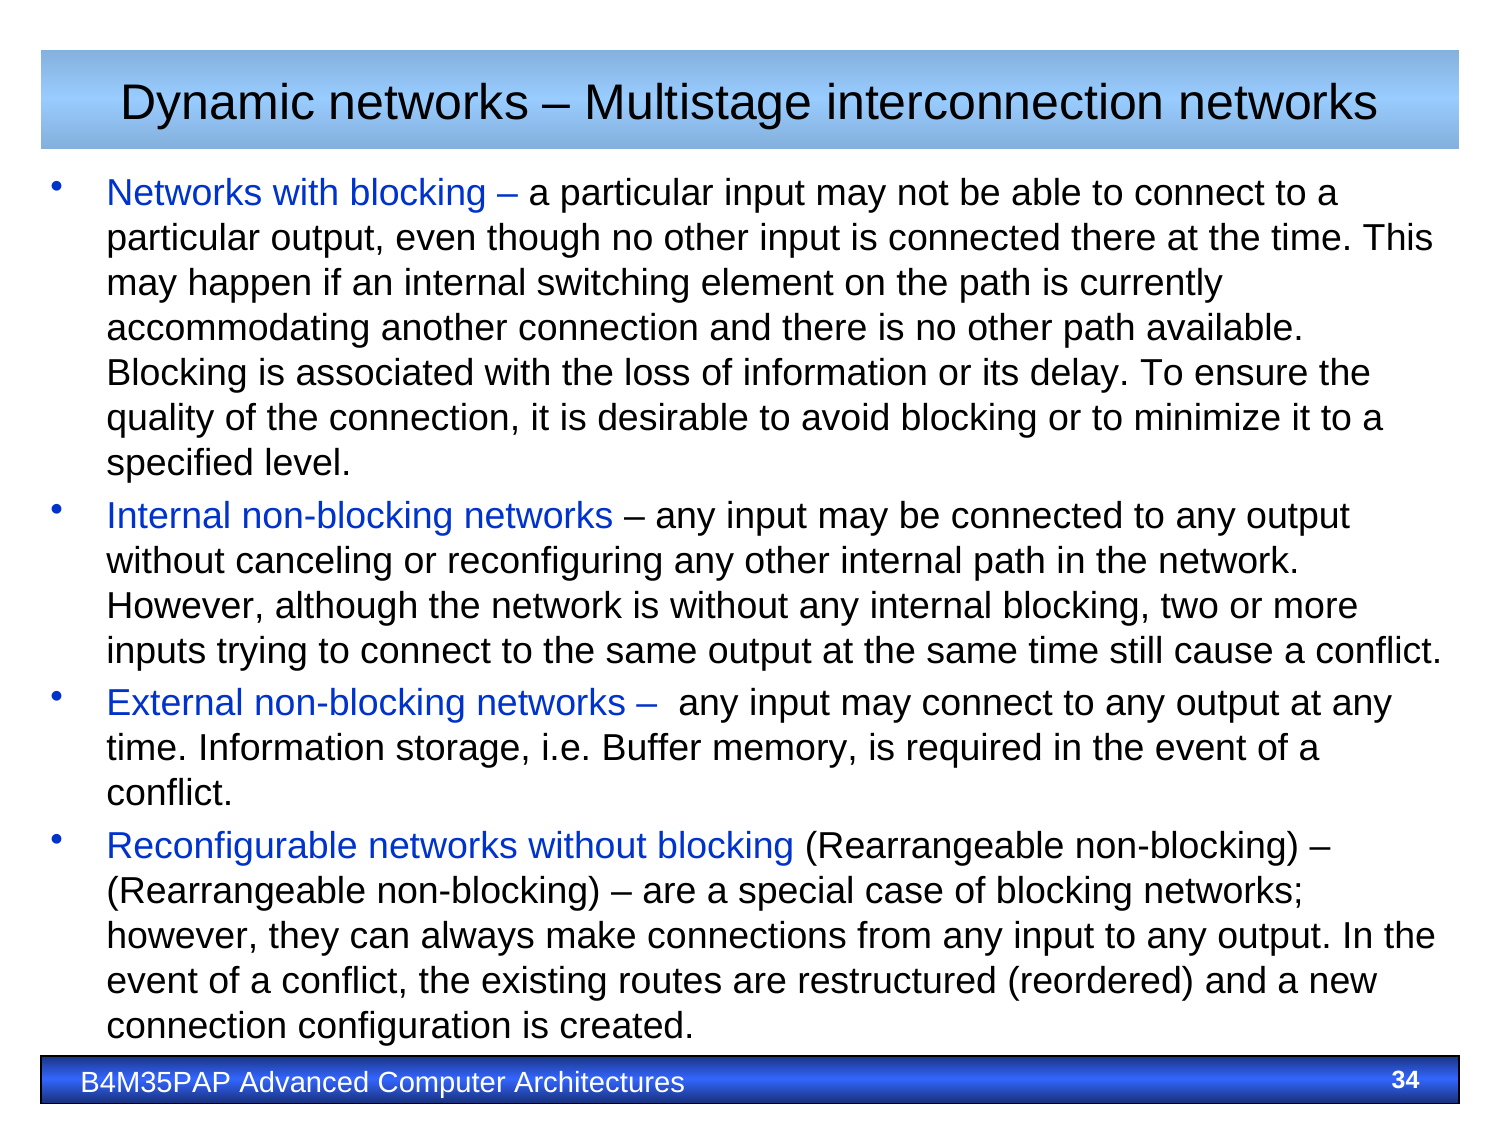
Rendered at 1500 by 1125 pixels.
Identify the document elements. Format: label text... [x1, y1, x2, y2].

list Networks with blocking – a particular input may not be able to connect to a particular output, even though no other input is connected there at the time. This may happen if an internal switching element on the path is currently accommodating another connection and there is no other path available. Blocking is associated with the loss of information or its delay. To ensure the quality of the connection, it is desirable to avoid blocking or to minimize it to a specified level. Internal non-blocking networks – any input may be connected to any output without canceling or reconfiguring any other internal path in the network. However, although the network is without any internal blocking, two or more inputs trying to connect to the same output at the same time still cause a conflict. External non-blocking networks – any input may connect to any output at any time. Information storage, i.e. Buffer memory, is required in the event of a conflict. Reconfigurable networks without blocking (Rearrangeable non-blocking) – (Rearrangeable non-blocking) – are a special case of blocking networks; however, they can always make connections from any input to any output. In the event of a conflict, the existing routes are restructured (reordered) and a new connection configuration is created. [35, 160, 1460, 1004]
title Dynamic networks – Multistage interconnection networks [41, 50, 1459, 149]
